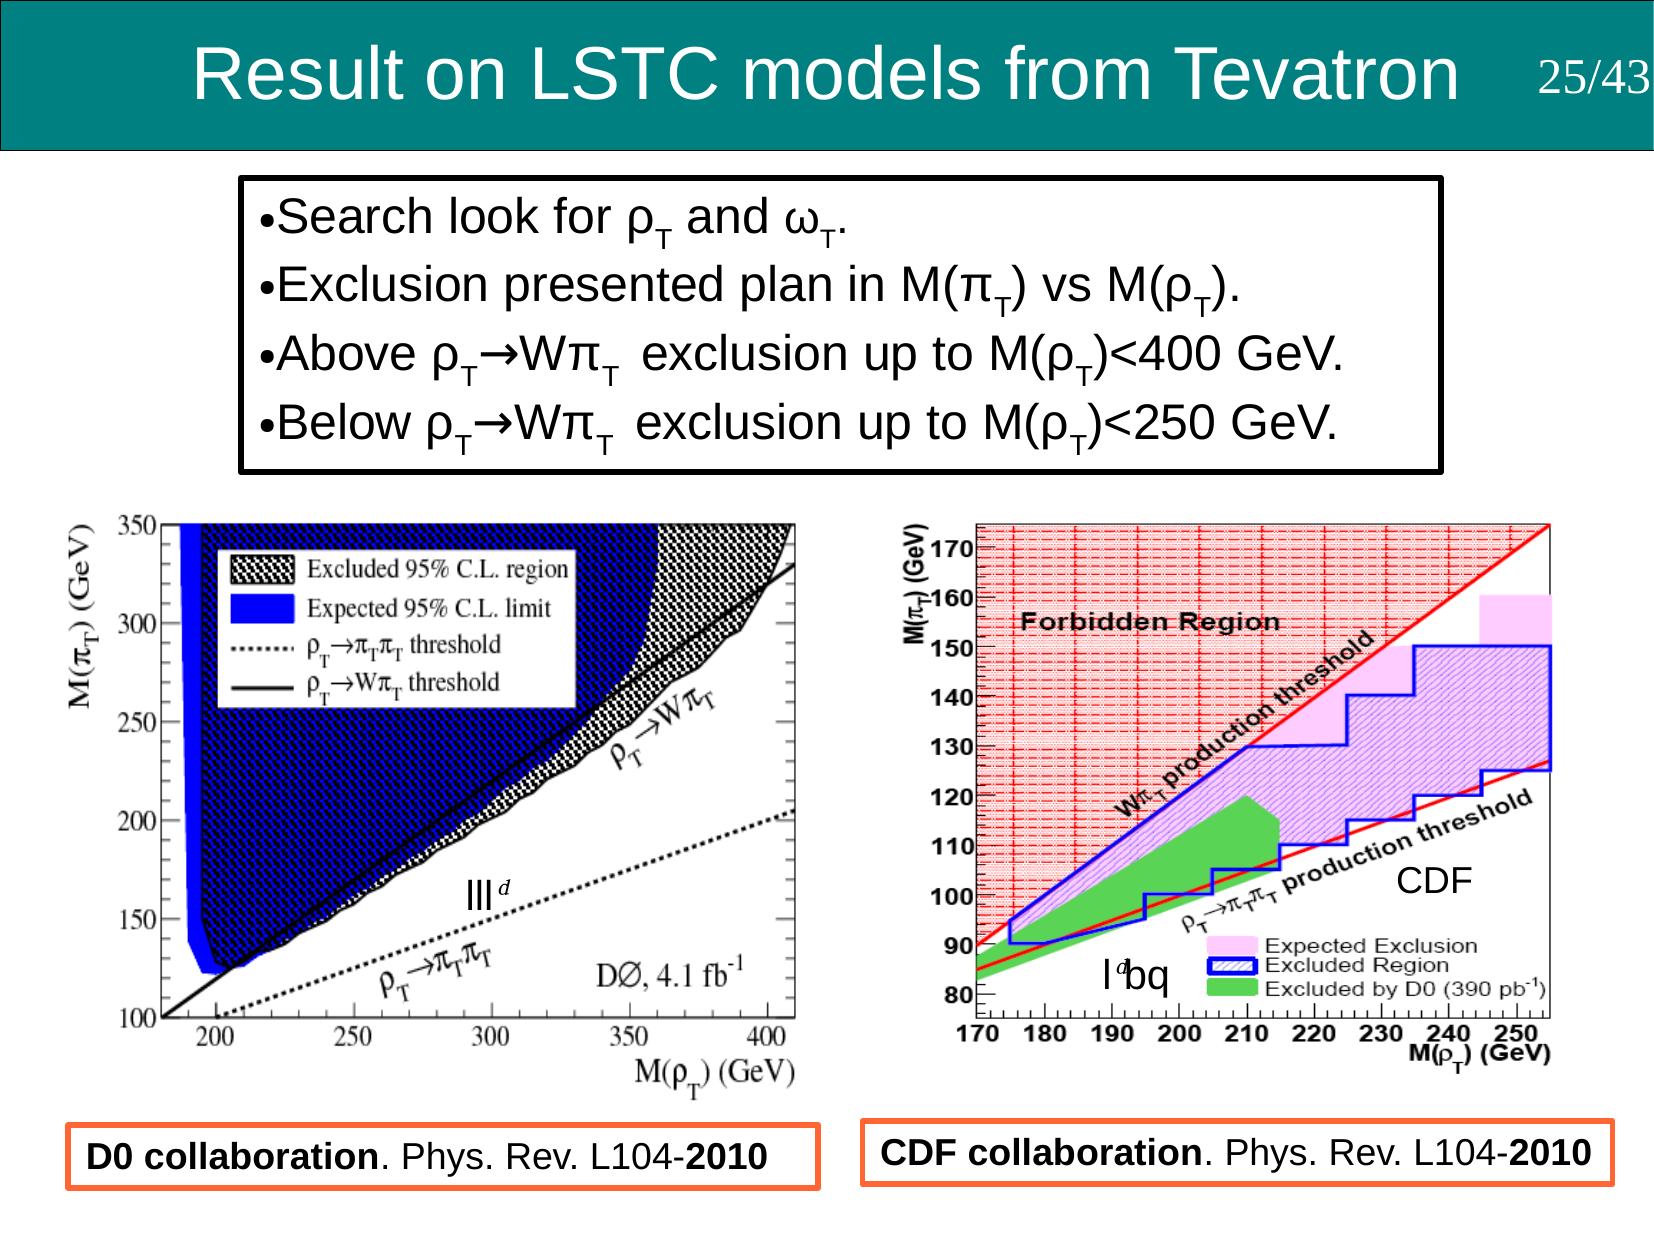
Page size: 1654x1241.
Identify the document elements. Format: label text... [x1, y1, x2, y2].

text_box lll [450, 858, 564, 920]
text_box lbq [1087, 937, 1201, 999]
text_box CDF [1381, 852, 1532, 909]
picture [884, 502, 1576, 1084]
picture [23, 494, 836, 1126]
text_box D0 collaboration. Phys. Rev. L104-2010 [68, 1125, 819, 1188]
text_box Search look for ρT and ωT. Exclusion presented plan in M(πT) vs M(ρT). Above ρT→WπT exclusion up to M(ρT)<400 GeV. Below ρT→WπT exclusion up to M(ρT)<250 GeV. [240, 177, 1441, 473]
text_box CDF collaboration. Phys. Rev. L104-2010 [862, 1121, 1613, 1185]
title Result on LSTC models from Tevatron [82, 23, 1571, 125]
